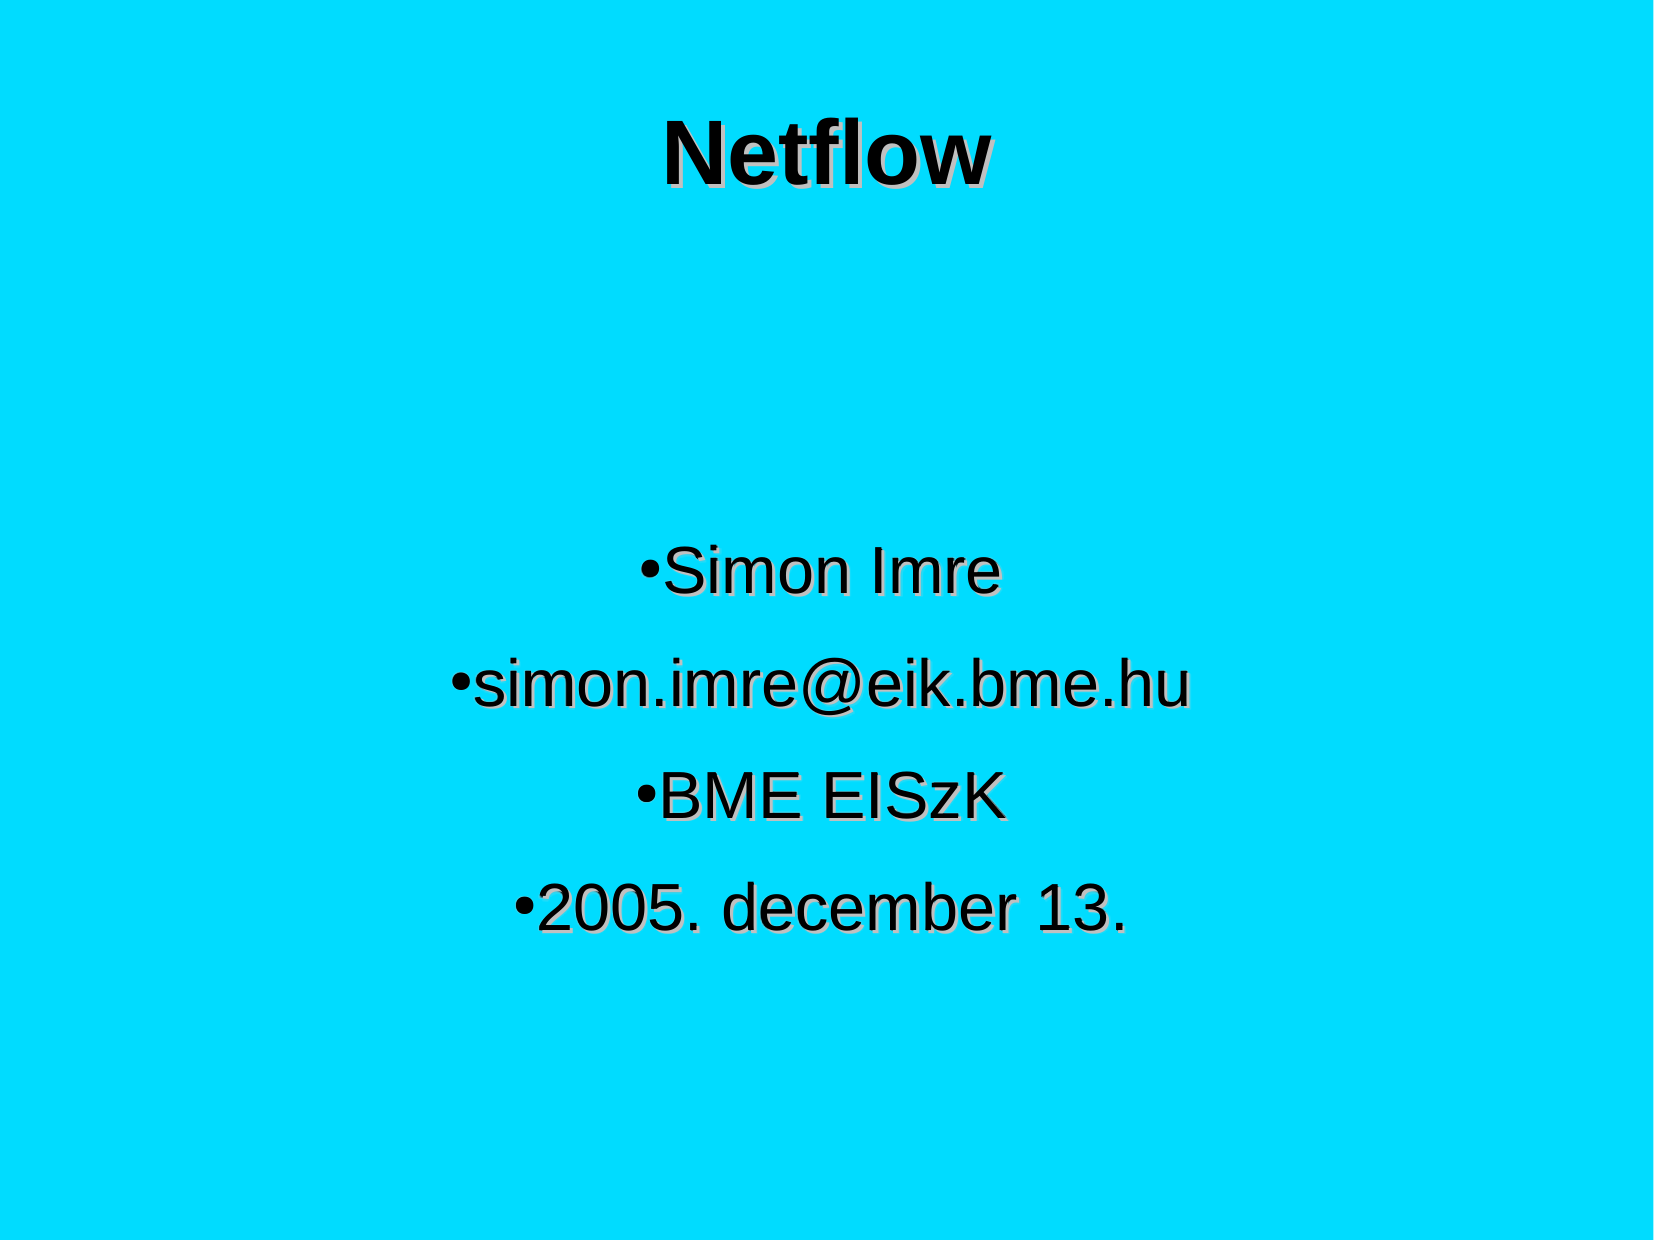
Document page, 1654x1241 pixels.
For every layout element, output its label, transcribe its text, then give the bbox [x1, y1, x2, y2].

title Netflow [82, 49, 1571, 257]
subtitle Simon Imre simon.imre@eik.bme.hu BME EISzK 2005. december 13. [76, 318, 1565, 1123]
